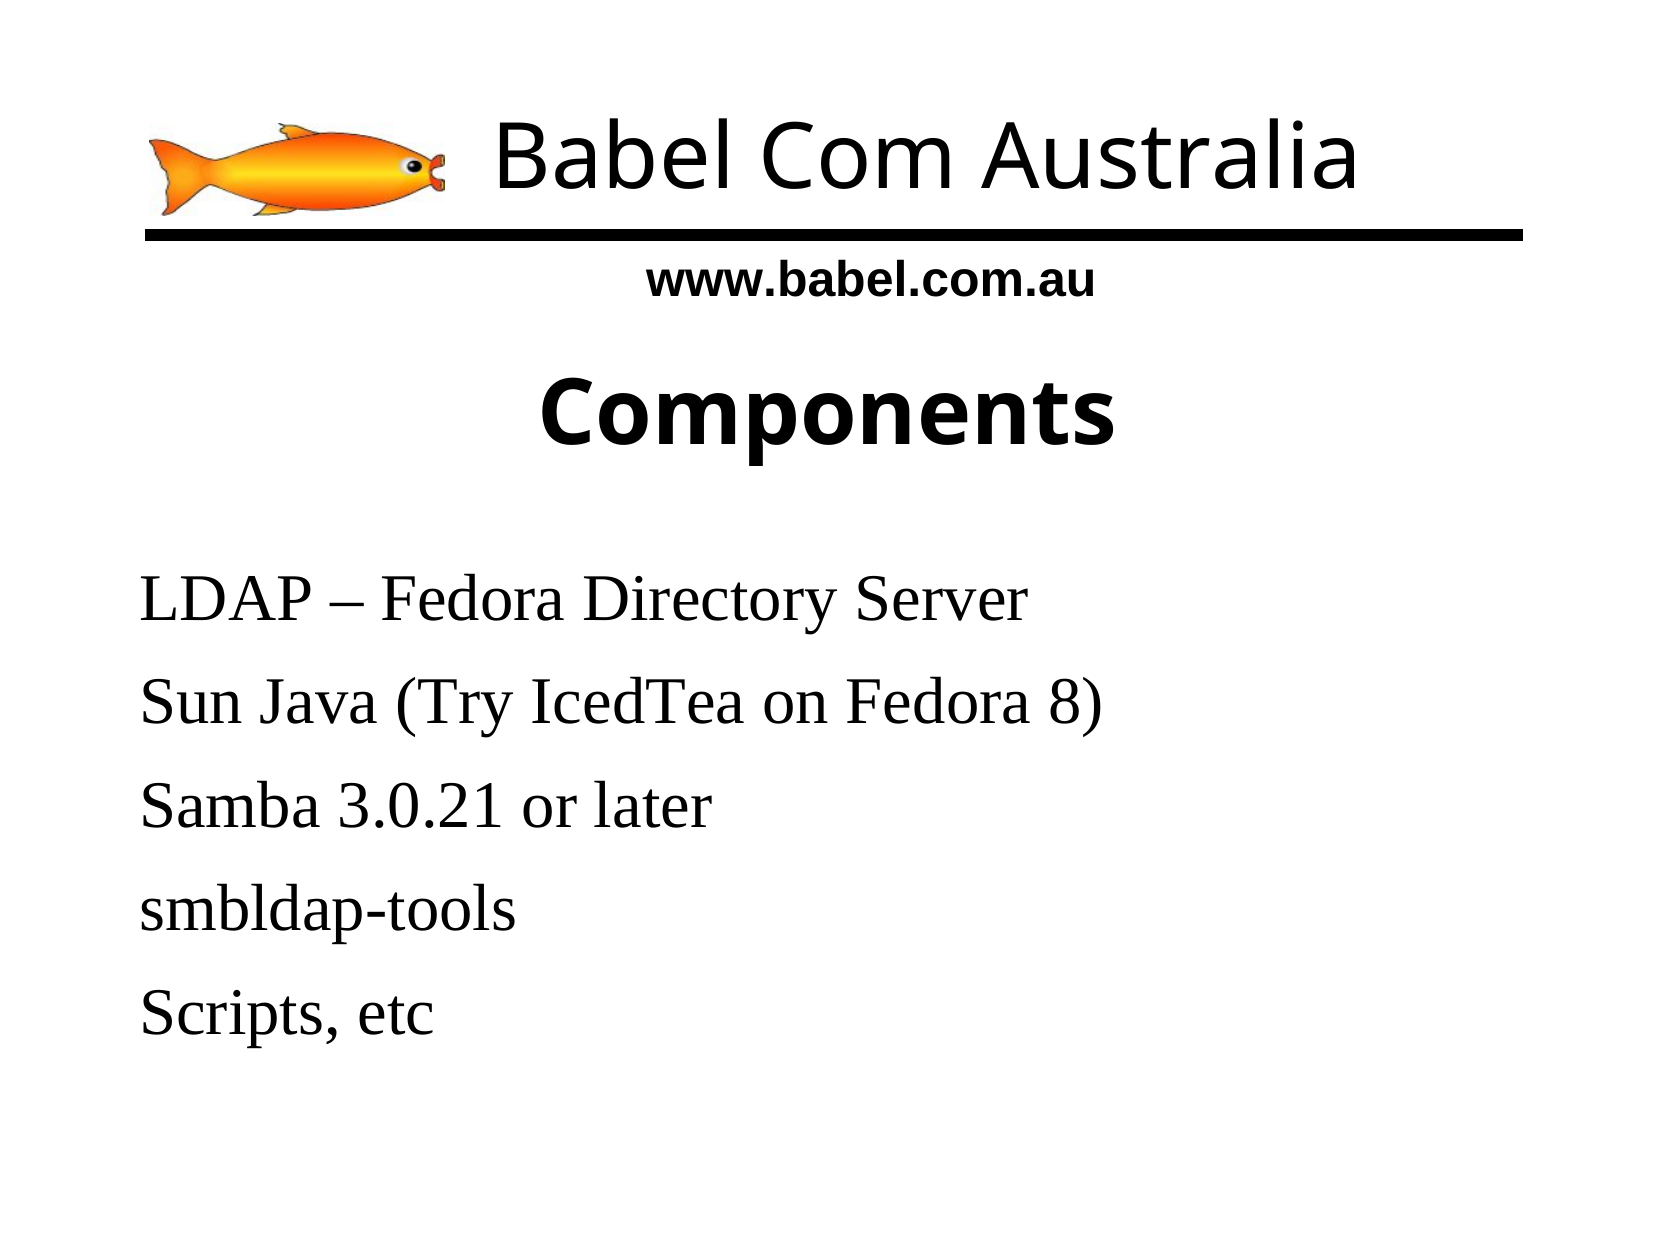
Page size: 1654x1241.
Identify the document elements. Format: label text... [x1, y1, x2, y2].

picture [149, 123, 445, 216]
list LDAP – Fedora Directory Server Sun Java (Try IcedTea on Fedora 8) Samba 3.0.21 or later smbldap-tools Scripts, etc [121, 560, 1534, 1127]
title Components [126, 322, 1528, 497]
